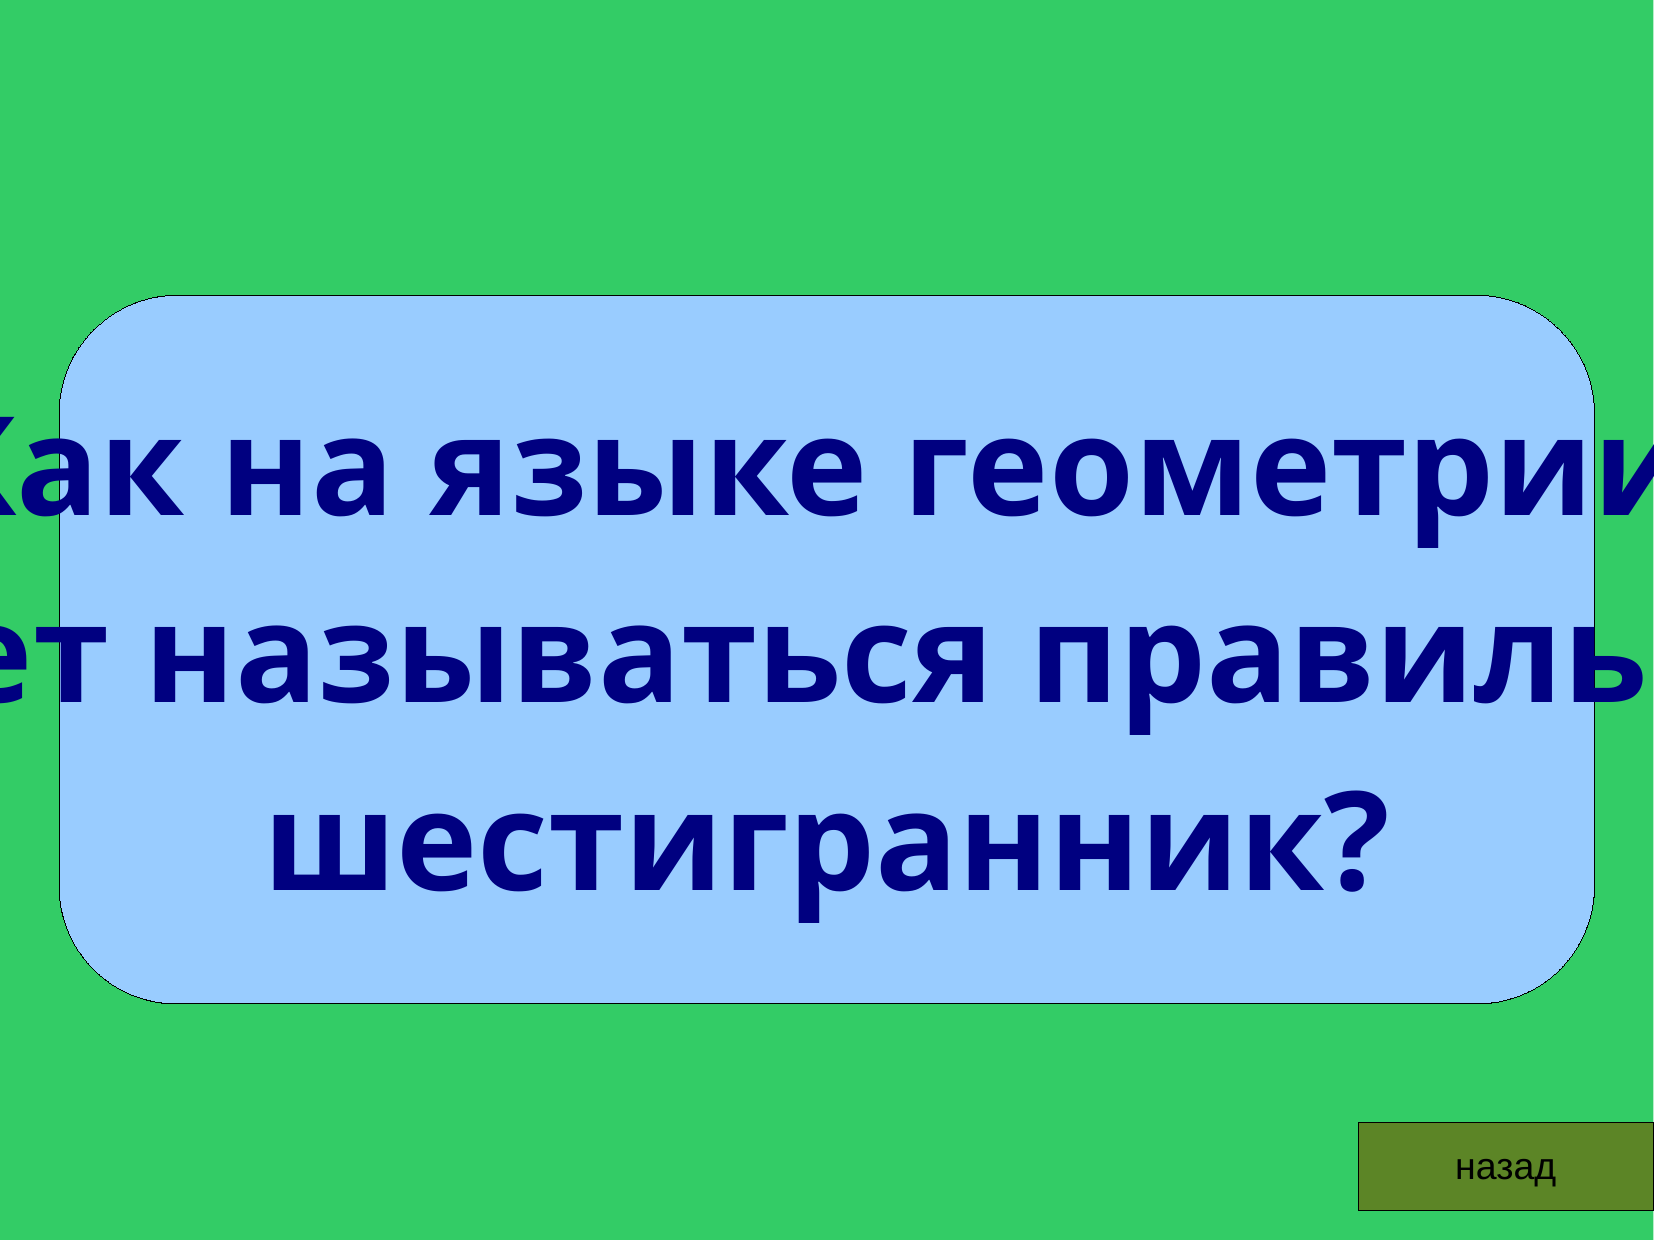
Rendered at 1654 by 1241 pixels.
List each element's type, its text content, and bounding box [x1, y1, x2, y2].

text_box Как на языке геометрии Будет называться правильный шестигранник? [59, 295, 1595, 1004]
text_box назад [1358, 1122, 1654, 1211]
